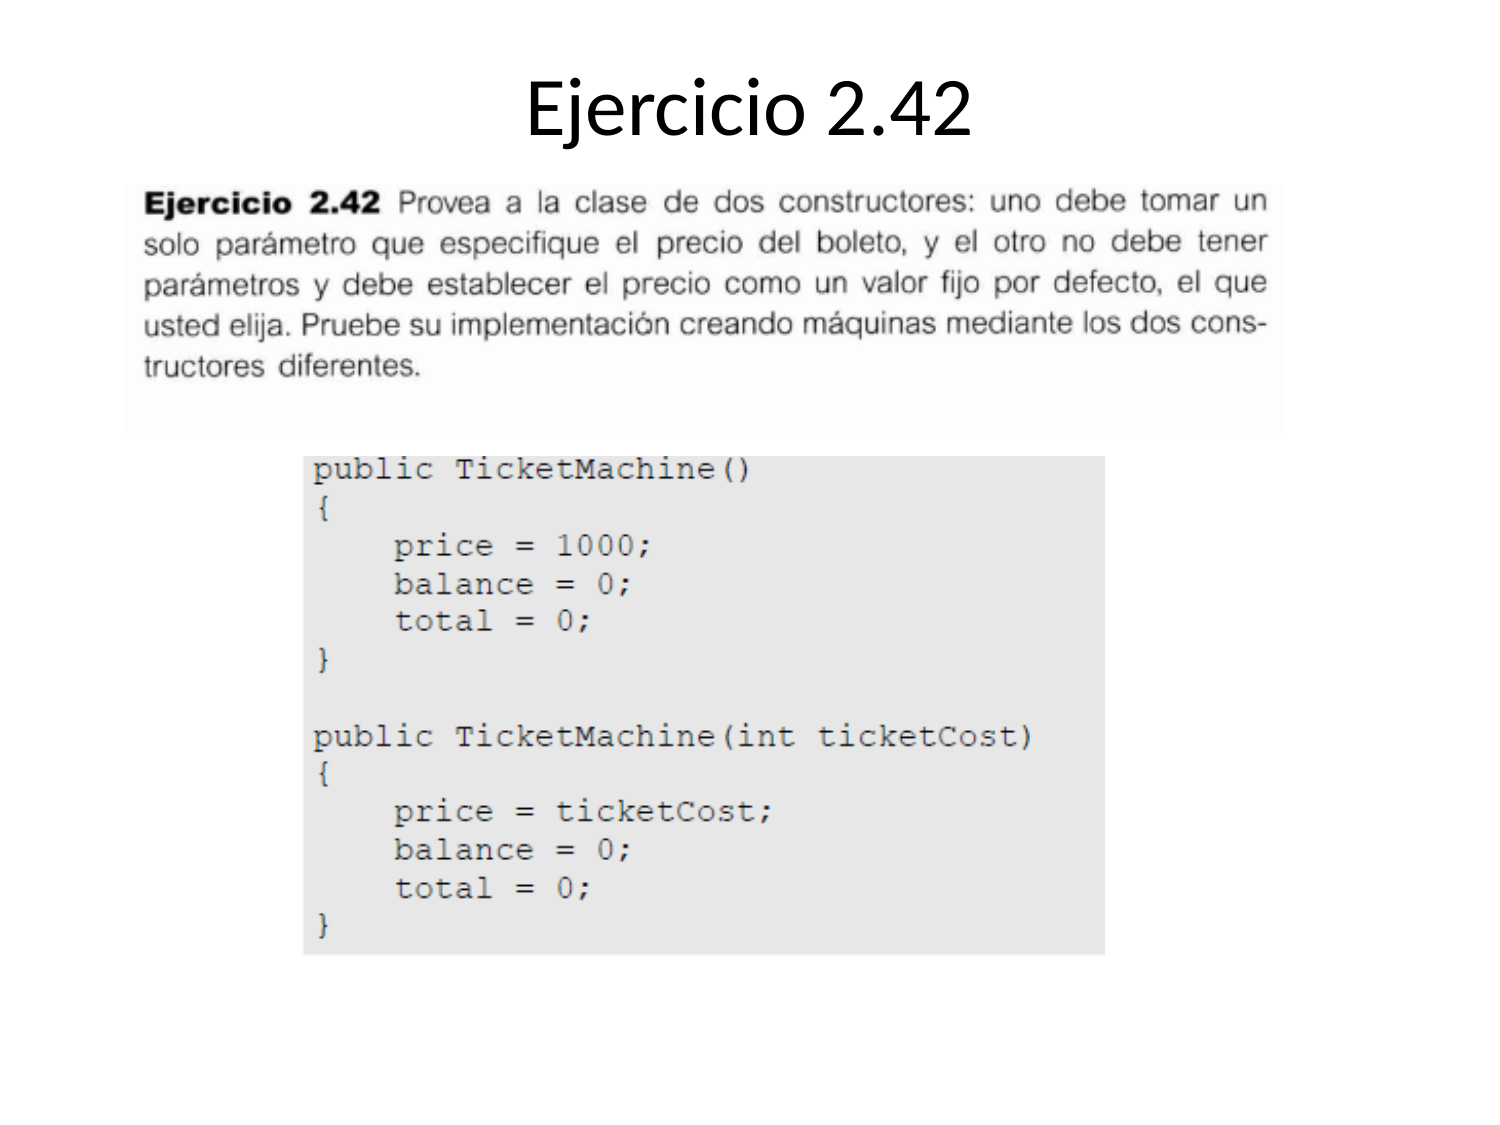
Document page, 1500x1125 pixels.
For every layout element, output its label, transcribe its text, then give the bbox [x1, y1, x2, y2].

title Ejercicio 2.42 [75, 45, 1426, 138]
picture [289, 456, 1105, 962]
picture [123, 184, 1285, 433]
